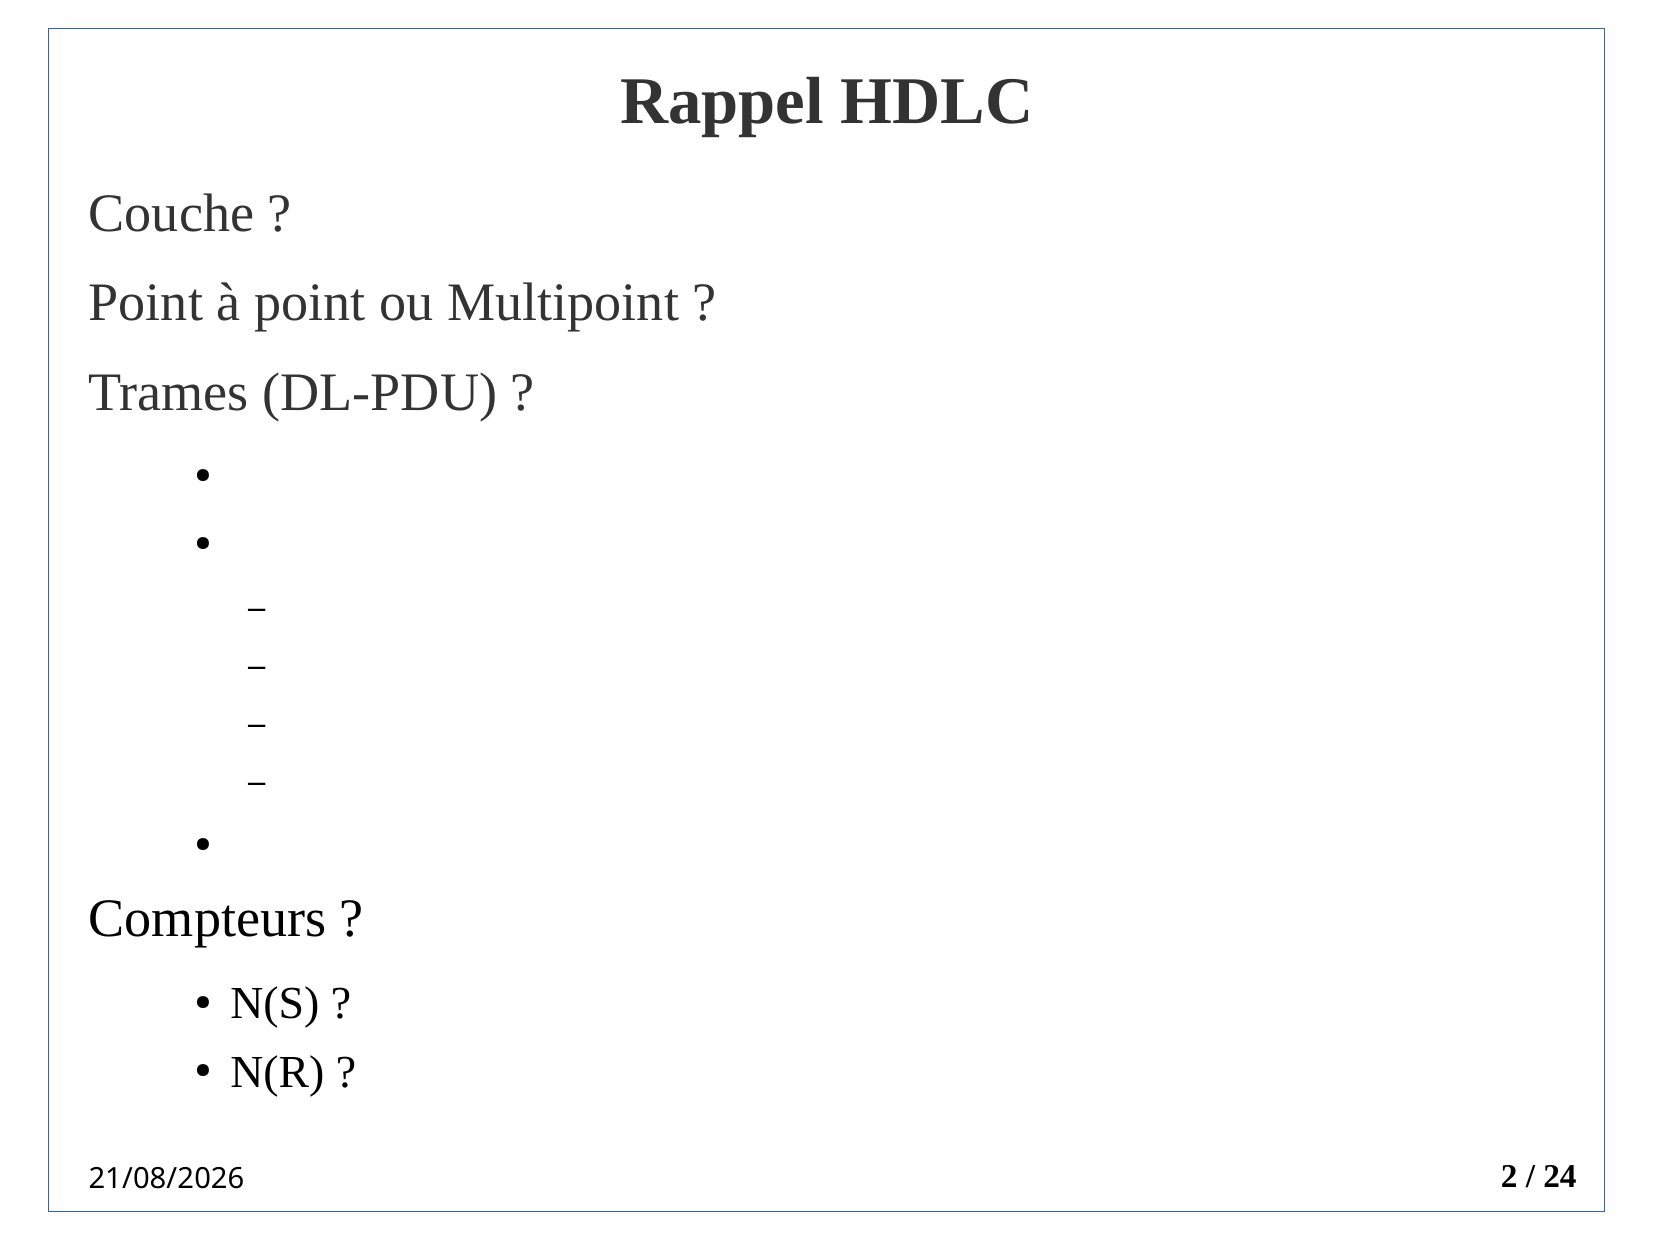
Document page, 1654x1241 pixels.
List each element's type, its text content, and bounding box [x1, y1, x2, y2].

list Couche ? Point à point ou Multipoint ? Trames (DL-PDU) ? Compteurs ? N(S) ? N(R) ? [88, 183, 1565, 1123]
title Rappel HDLC [88, 61, 1565, 142]
